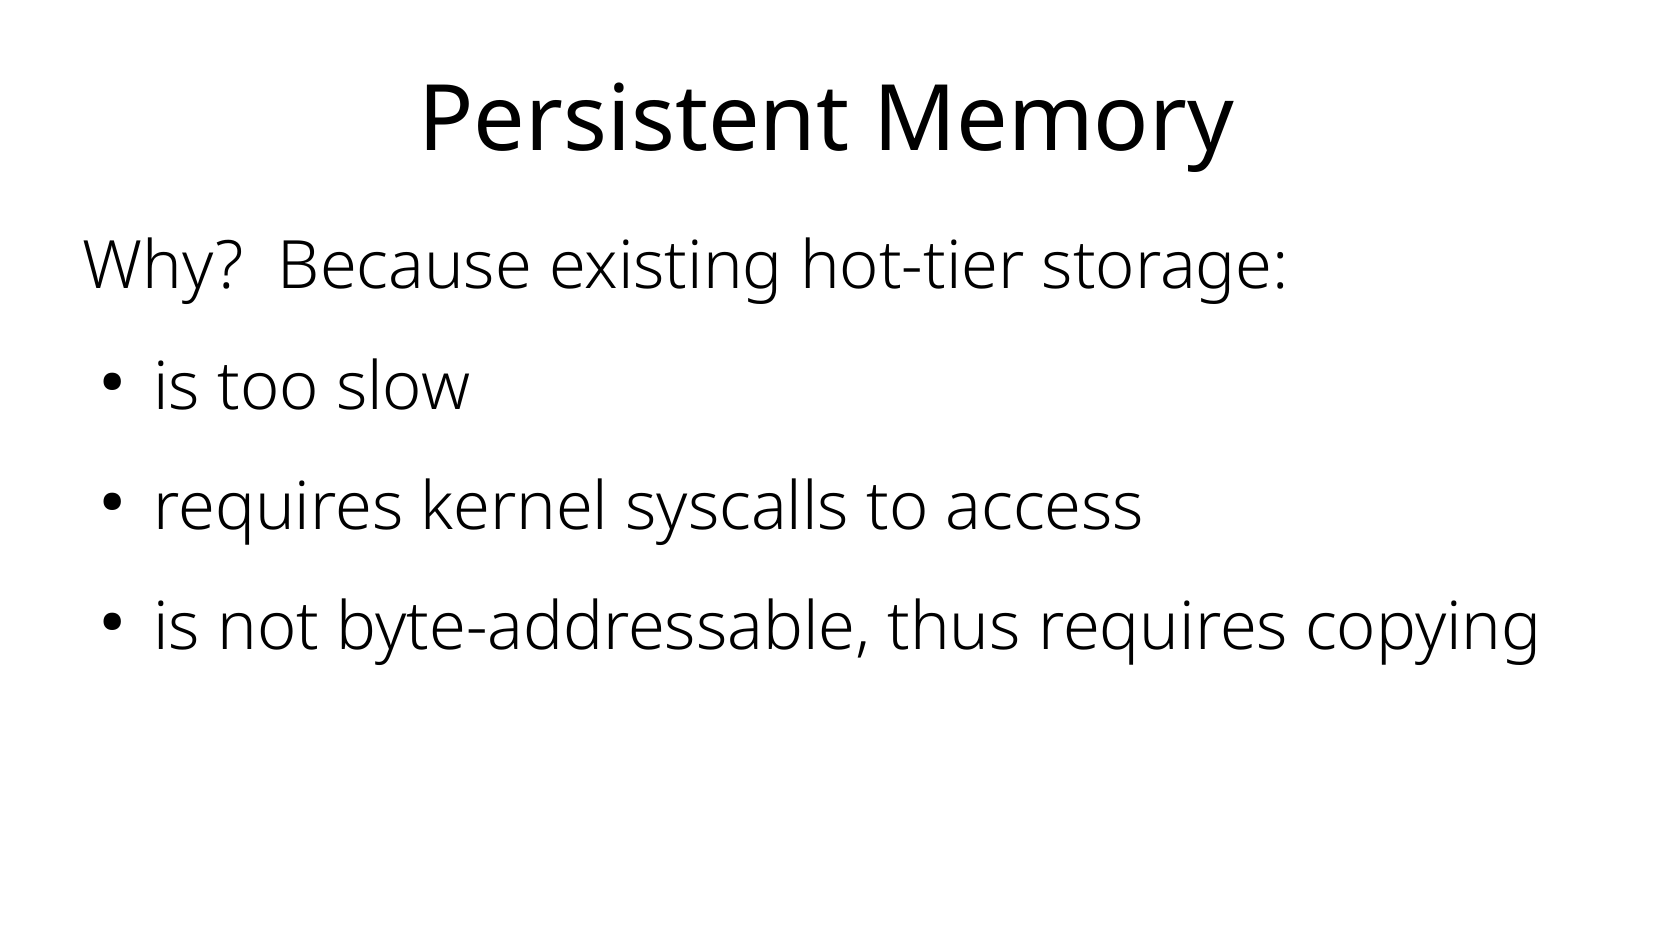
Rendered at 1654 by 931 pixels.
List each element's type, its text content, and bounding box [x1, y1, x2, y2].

title Persistent Memory [82, 37, 1571, 193]
list Why? Because existing hot-tier storage: is too slow requires kernel syscalls to access is not byte-addressable, thus requires copying [82, 217, 1571, 758]
